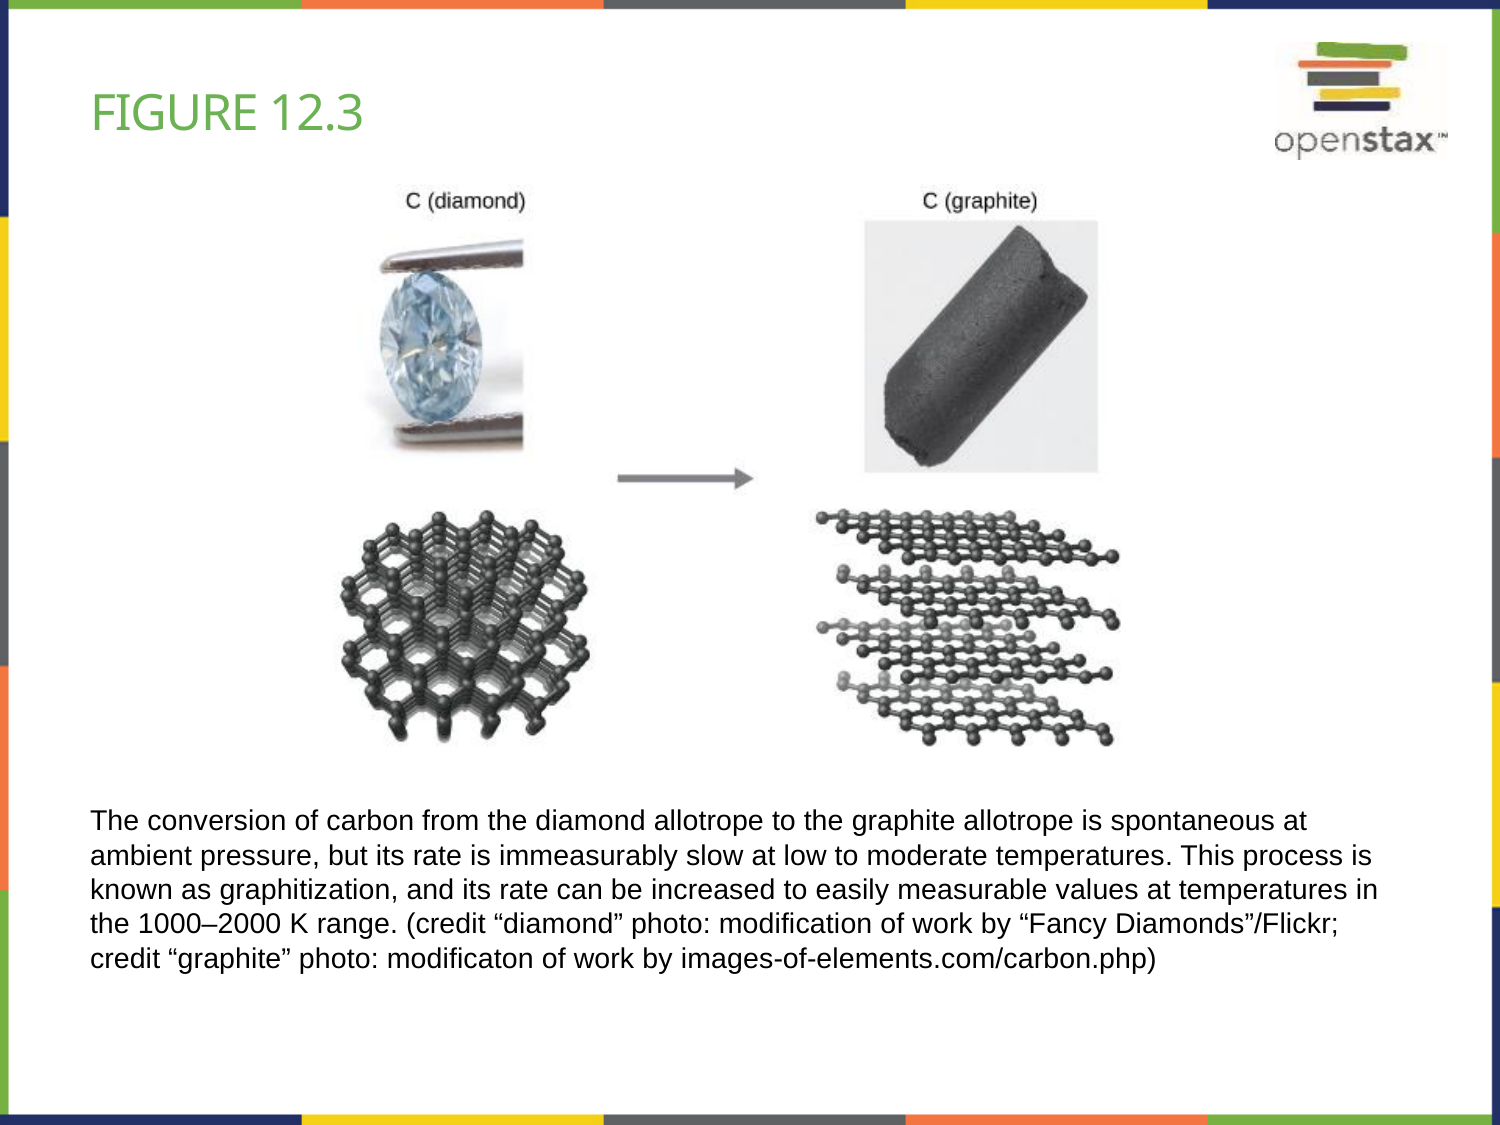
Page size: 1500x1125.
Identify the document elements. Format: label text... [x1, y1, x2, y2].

list The conversion of carbon from the diamond allotrope to the graphite allotrope is spontaneous at ambient pressure, but its rate is immeasurably slow at low to moderate temperatures. This process is known as graphitization, and its rate can be increased to easily measurable values at temperatures in the 1000–2000 K range. (credit “diamond” photo: modification of work by “Fancy Diamonds”/Flickr; credit “graphite” photo: modificaton of work by images-of-elements.com/carbon.php) [75, 794, 1398, 986]
picture [0, 0, 1500, 1125]
title Figure 12.3 [75, 39, 1398, 148]
